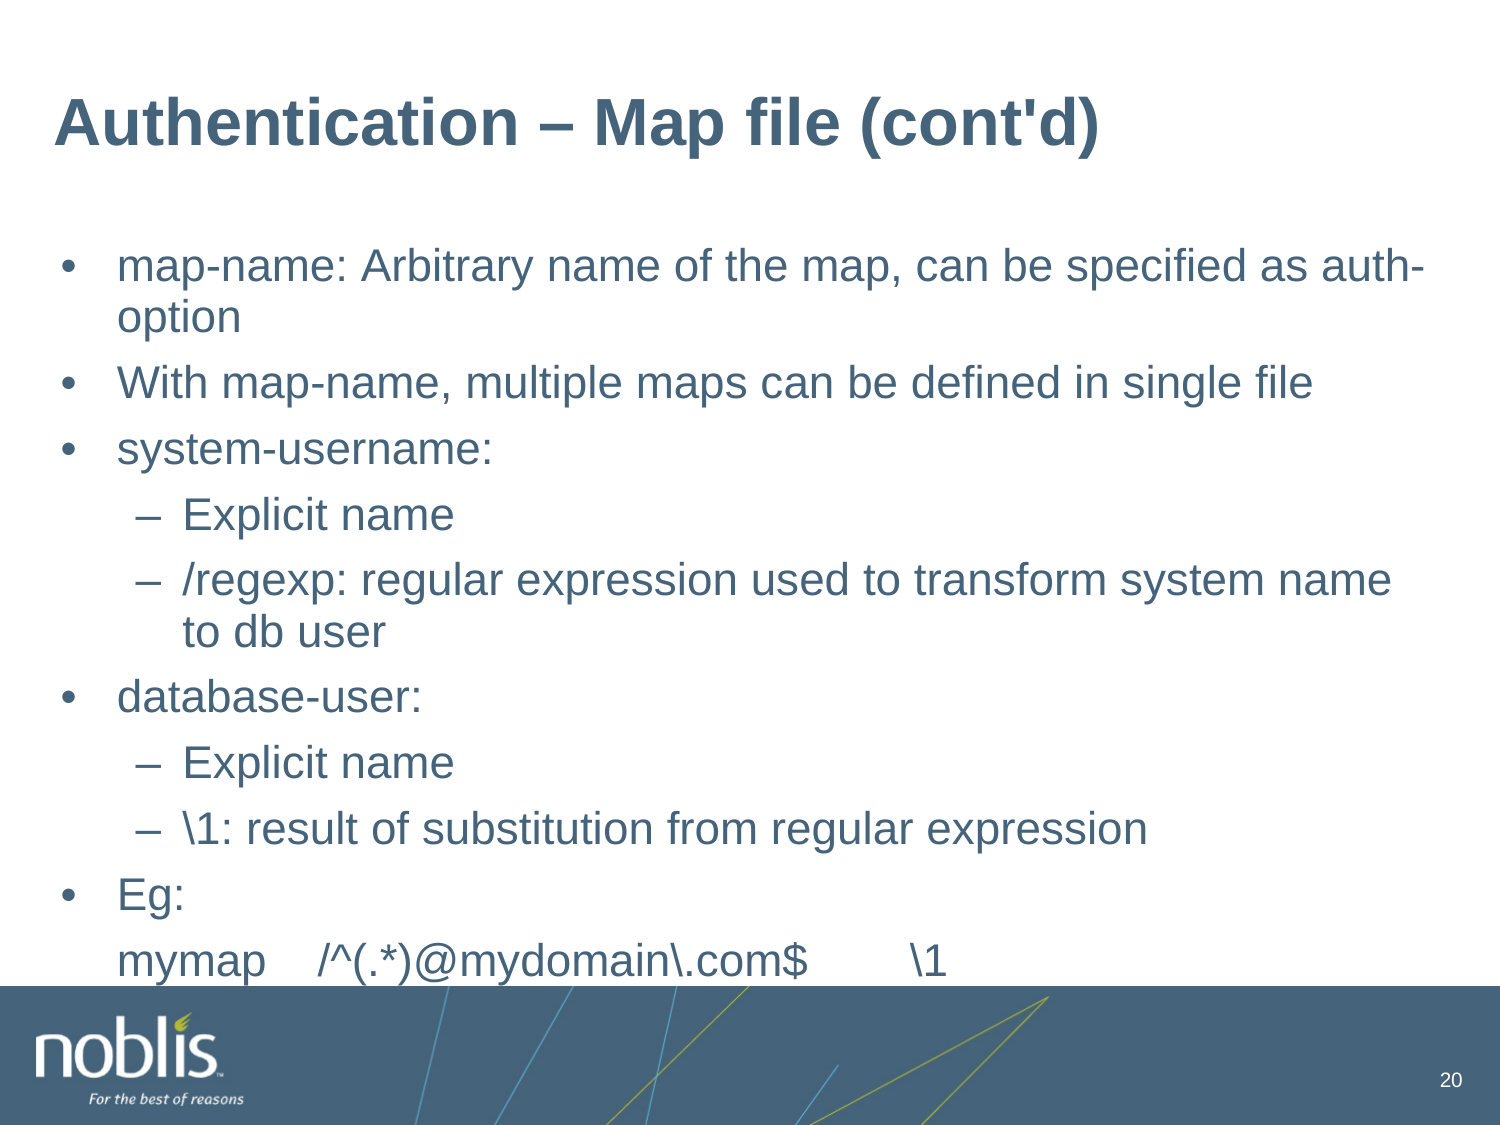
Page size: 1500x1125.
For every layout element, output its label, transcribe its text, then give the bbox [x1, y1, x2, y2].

picture [0, 986, 1500, 1125]
title Authentication – Map file (cont'd) [53, 38, 1438, 211]
list map-name: Arbitrary name of the map, can be specified as auth-option With map-name, multiple maps can be defined in single file system-username: Explicit name /regexp: regular expression used to transform system name to db user database-user: Explicit name \1: result of substitution from regular expression Eg: mymap /^(.*)@mydomain\.com$ \1 [60, 239, 1437, 986]
